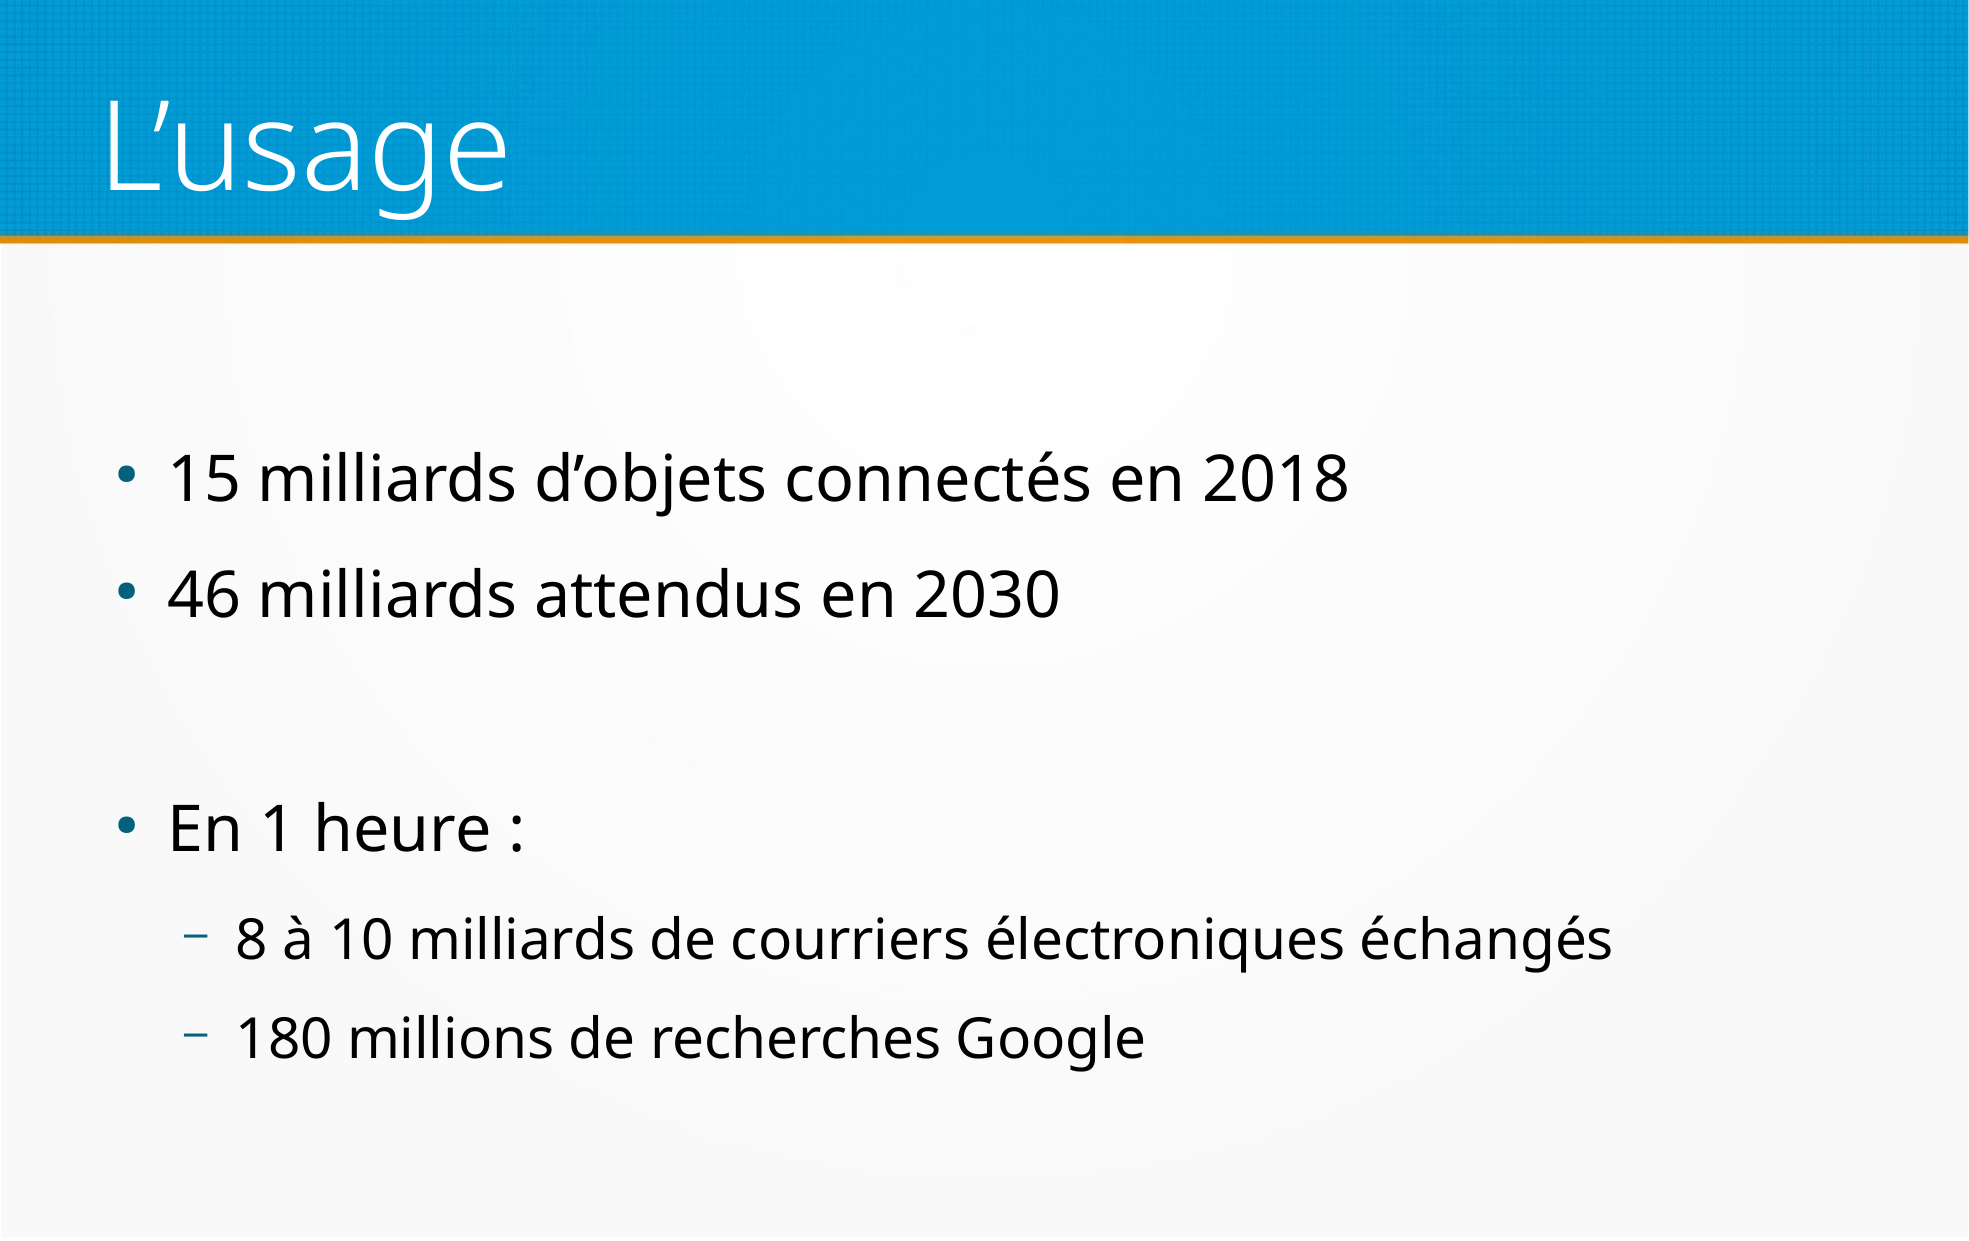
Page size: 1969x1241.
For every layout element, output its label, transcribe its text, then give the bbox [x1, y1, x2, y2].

title L’usage [98, 19, 1870, 227]
list 15 milliards d’objets connectés en 2018 46 milliards attendus en 2030 En 1 heure : 8 à 10 milliards de courriers électroniques échangés 180 millions de recherches Google [98, 315, 1861, 1081]
picture [0, 233, 1969, 1241]
